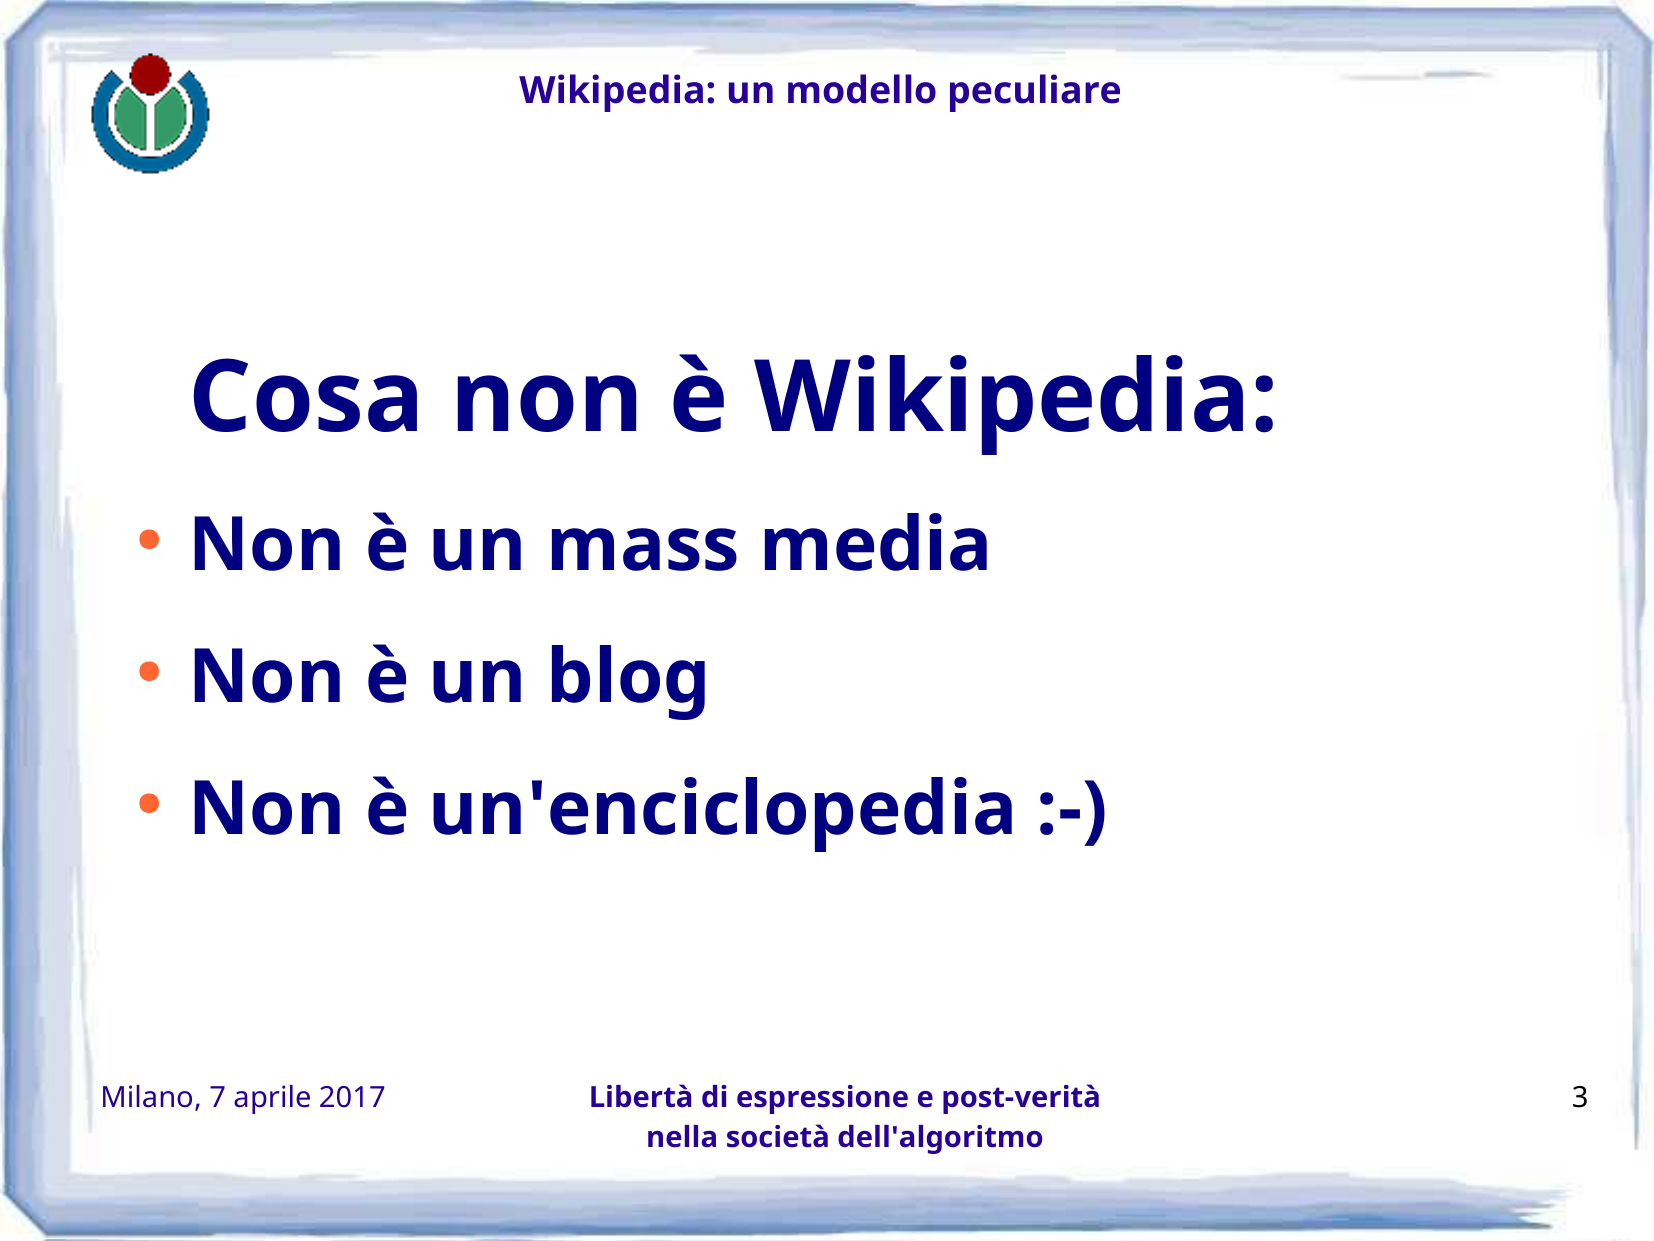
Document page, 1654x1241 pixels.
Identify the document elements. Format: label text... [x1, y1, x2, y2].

list Cosa non è Wikipedia: Non è un mass media Non è un blog Non è un'enciclopedia :-) [118, 324, 1571, 1045]
title Wikipedia: un modello peculiare [76, 59, 1565, 119]
picture [0, 0, 1654, 1241]
